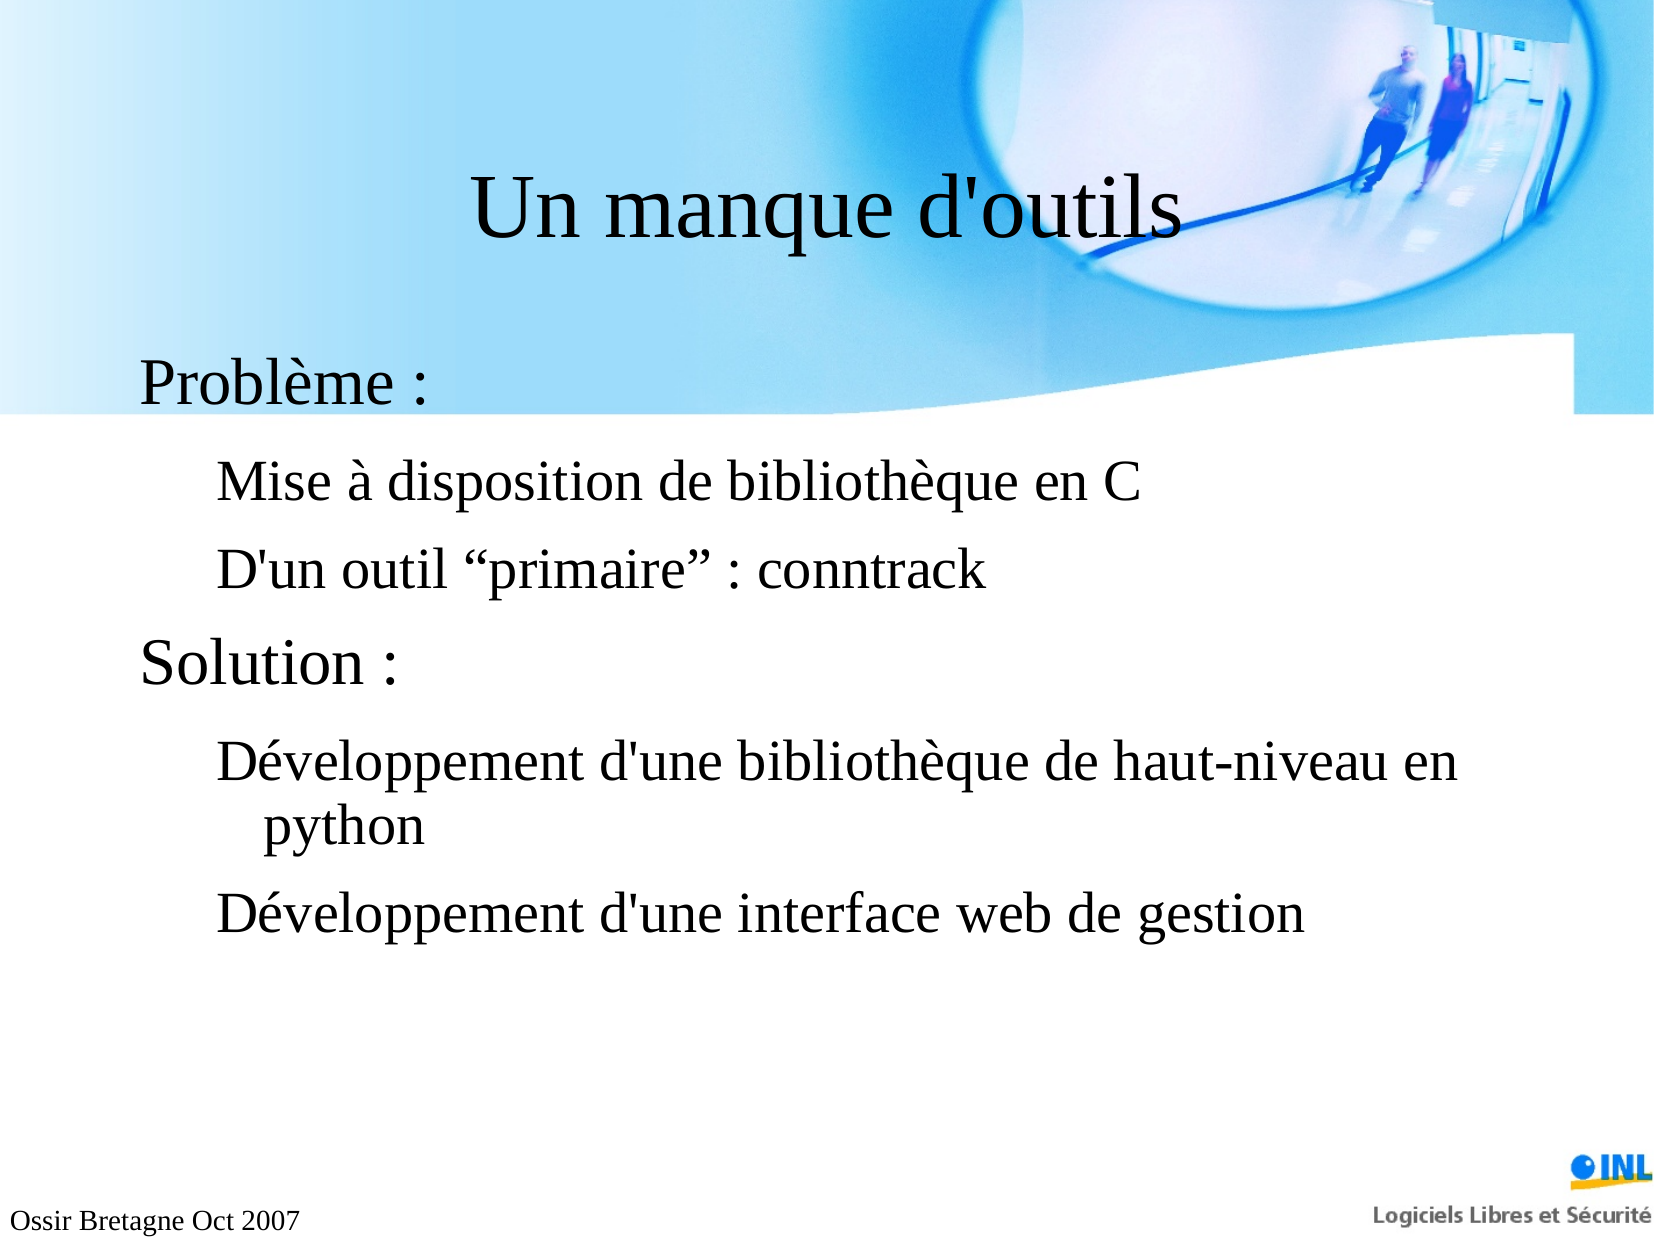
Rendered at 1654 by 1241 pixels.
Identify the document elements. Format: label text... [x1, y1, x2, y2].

picture [0, 0, 1654, 1241]
list Problème : Mise à disposition de bibliothèque en C D'un outil “primaire” : conntrack Solution : Développement d'une bibliothèque de haut-niveau en python Développement d'une interface web de gestion [121, 344, 1534, 1127]
title Un manque d'outils [121, 102, 1534, 311]
